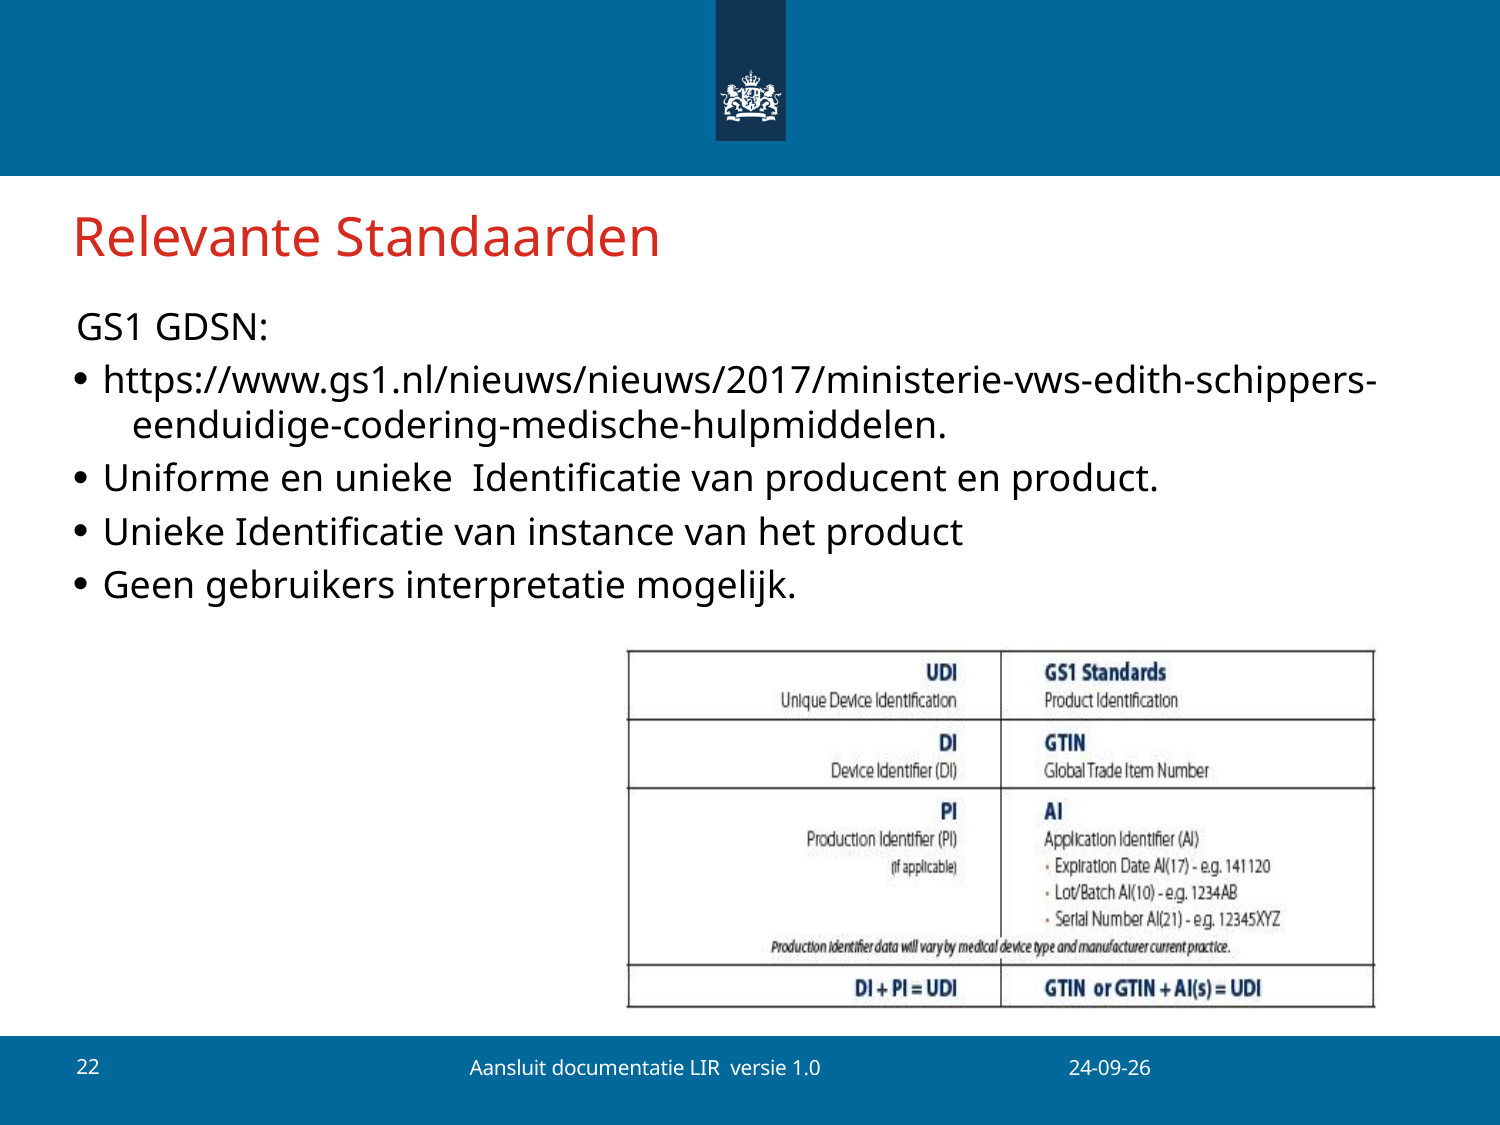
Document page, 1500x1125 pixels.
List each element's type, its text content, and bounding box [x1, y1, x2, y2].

text_box Aansluit documentatie LIR versie 1.0 29-4-2019 [454, 1046, 1500, 1099]
list GS1 GDSN: https://www.gs1.nl/nieuws/nieuws/2017/ministerie-vws-edith-schippers-eenduidige-codering-medische-hulpmiddelen. Uniforme en unieke Identificatie van producent en product. Unieke Identificatie van instance van het product Geen gebruikers interpretatie mogelijk. [57, 295, 1408, 1020]
picture [624, 645, 1377, 1012]
title Relevante Standaarden [57, 194, 1408, 289]
text_box [61, 1046, 179, 1106]
